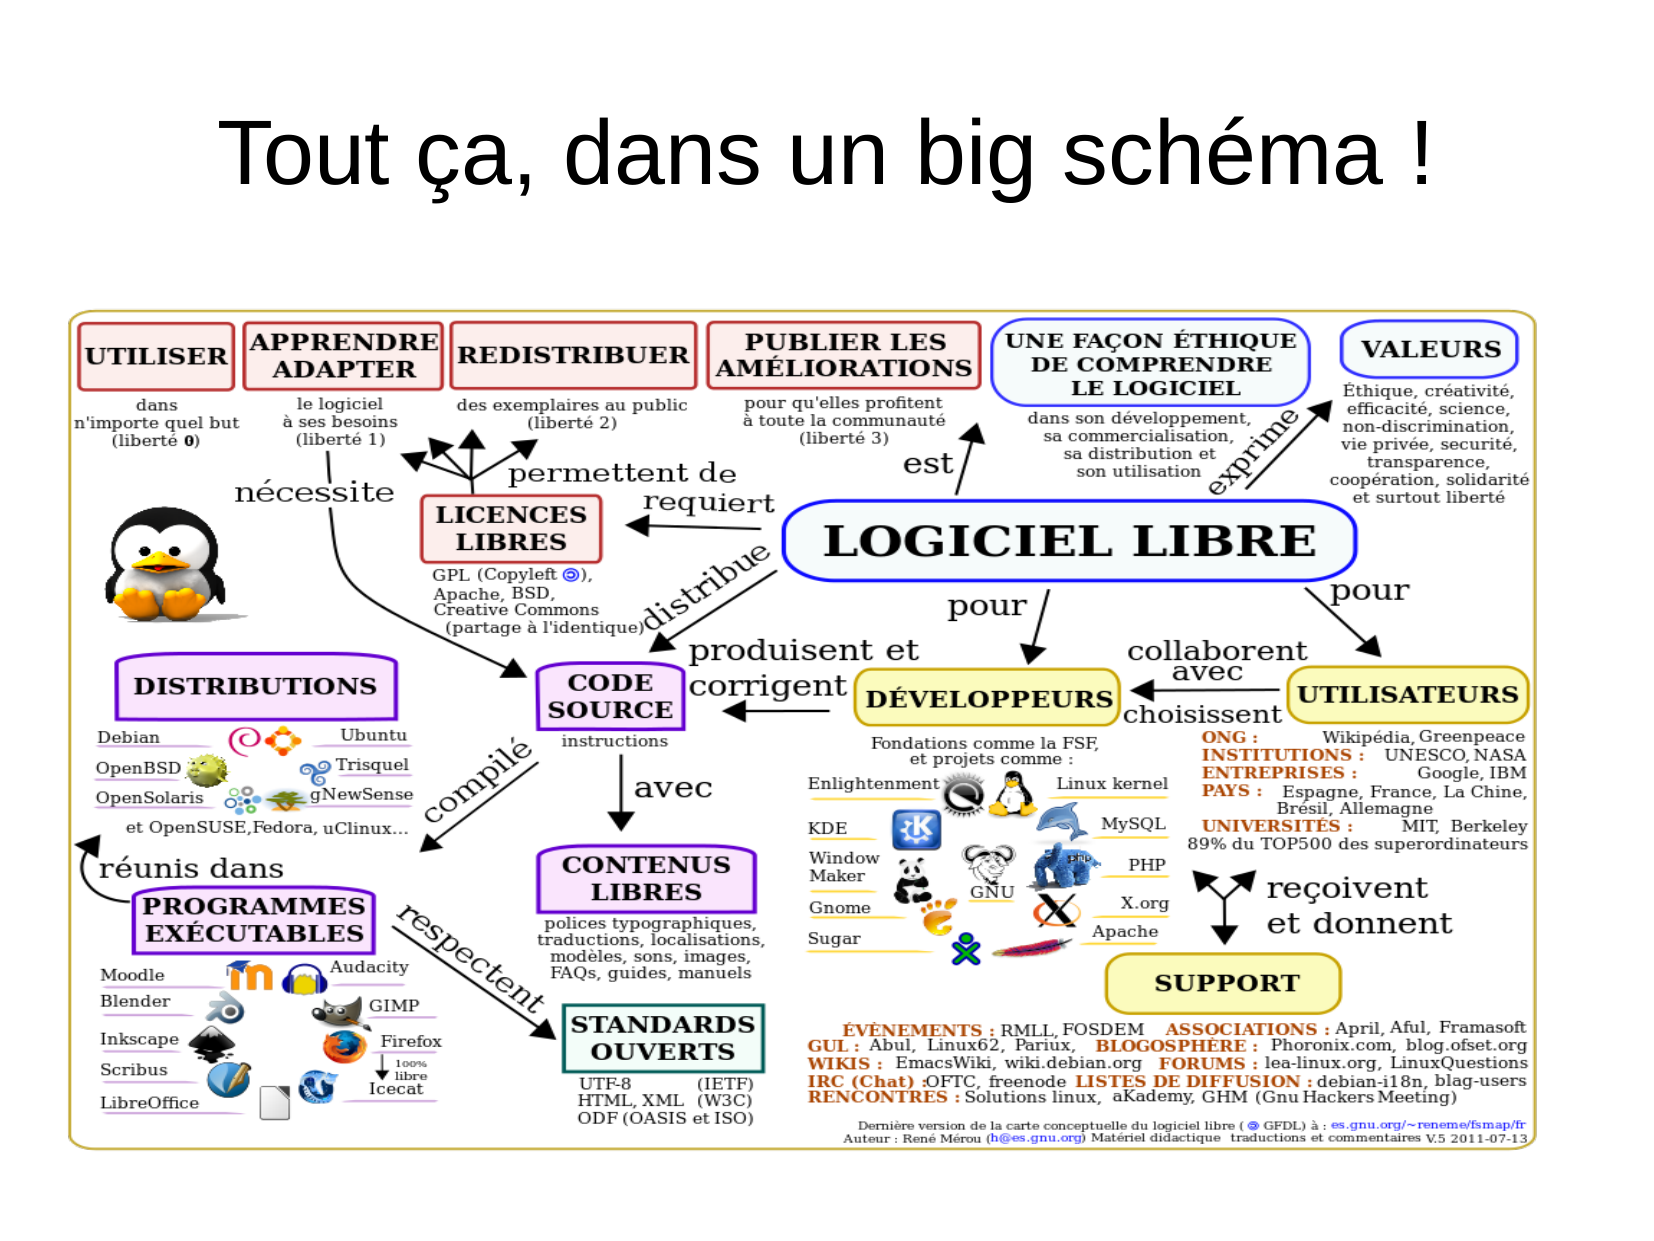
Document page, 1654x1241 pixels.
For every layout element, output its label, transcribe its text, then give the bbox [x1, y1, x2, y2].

title Tout ça, dans un big schéma ! [82, 49, 1571, 257]
picture [47, 290, 1560, 1170]
